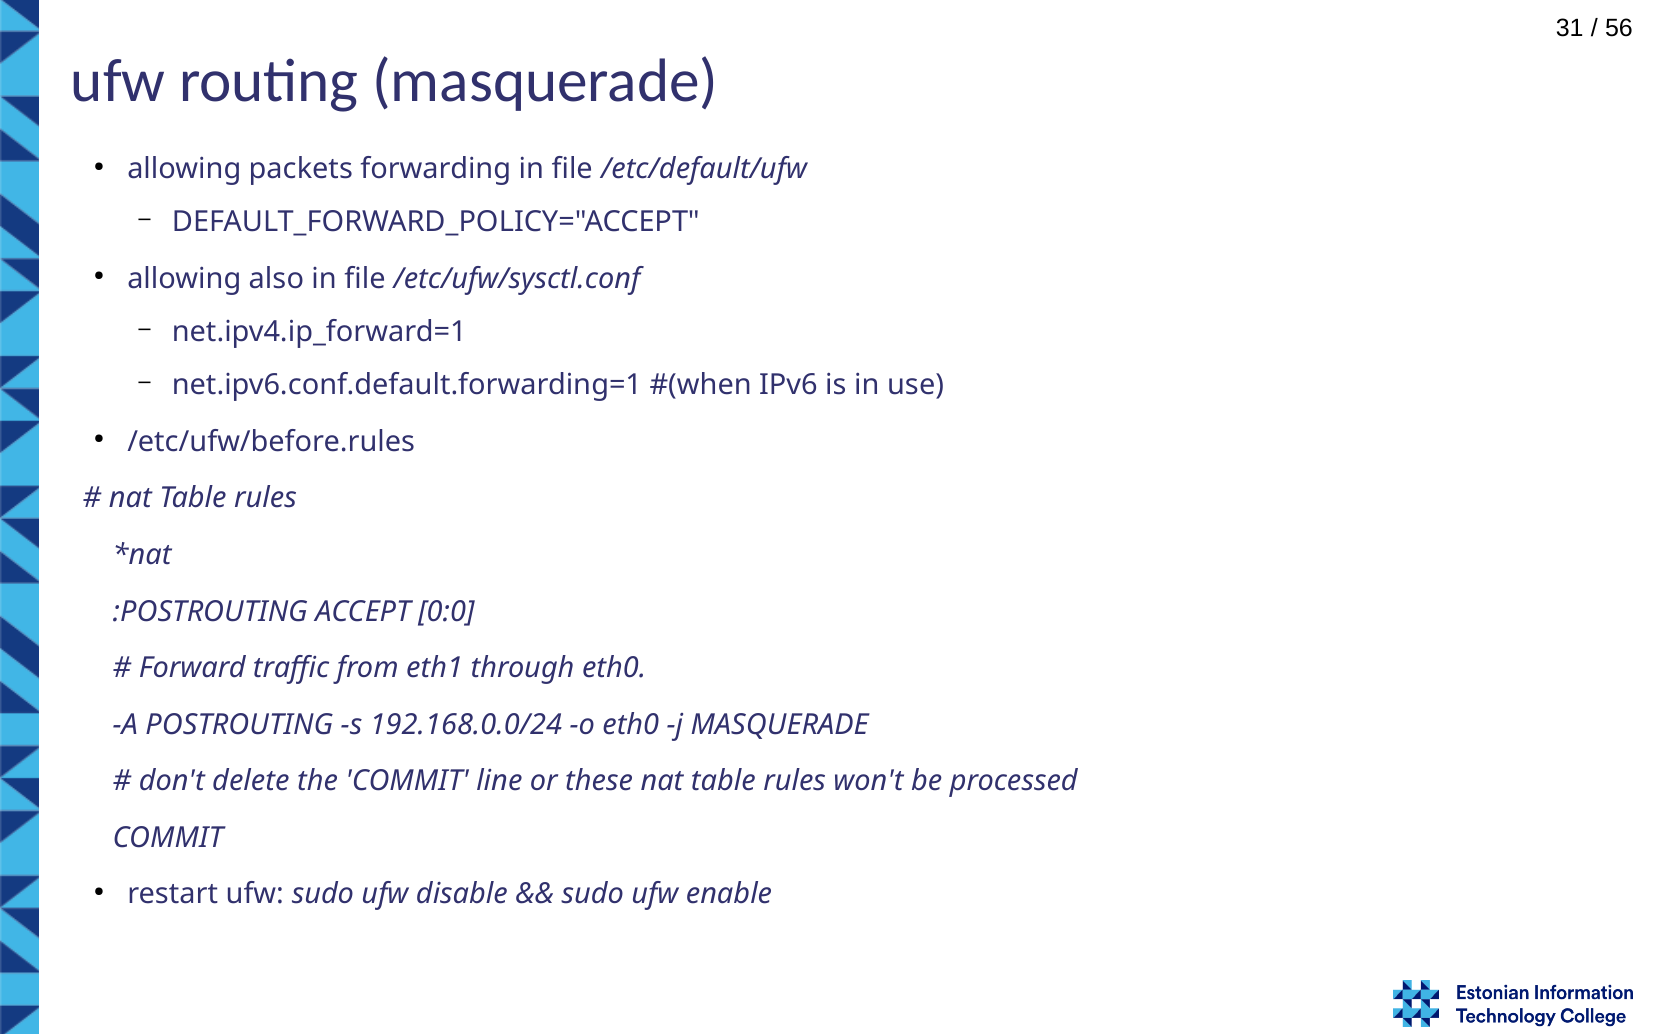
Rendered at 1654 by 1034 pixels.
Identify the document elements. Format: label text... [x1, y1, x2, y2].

picture [1393, 980, 1633, 1027]
title ufw routing (masquerade) [70, 41, 1630, 130]
list allowing packets forwarding in file /etc/default/ufw DEFAULT_FORWARD_POLICY="ACCEPT" allowing also in file /etc/ufw/sysctl.conf net.ipv4.ip_forward=1 net.ipv6.conf.default.forwarding=1 #(when IPv6 is in use) /etc/ufw/before.rules # nat Table rules *nat :POSTROUTING ACCEPT [0:0] # Forward traffic from eth1 through eth0. -A POSTROUTING -s 192.168.0.0/24 -o eth0 -j MASQUERADE # don't delete the 'COMMIT' line or these nat table rules won't be processed COMMIT restart ufw: sudo ufw disable && sudo ufw enable [82, 147, 1625, 915]
